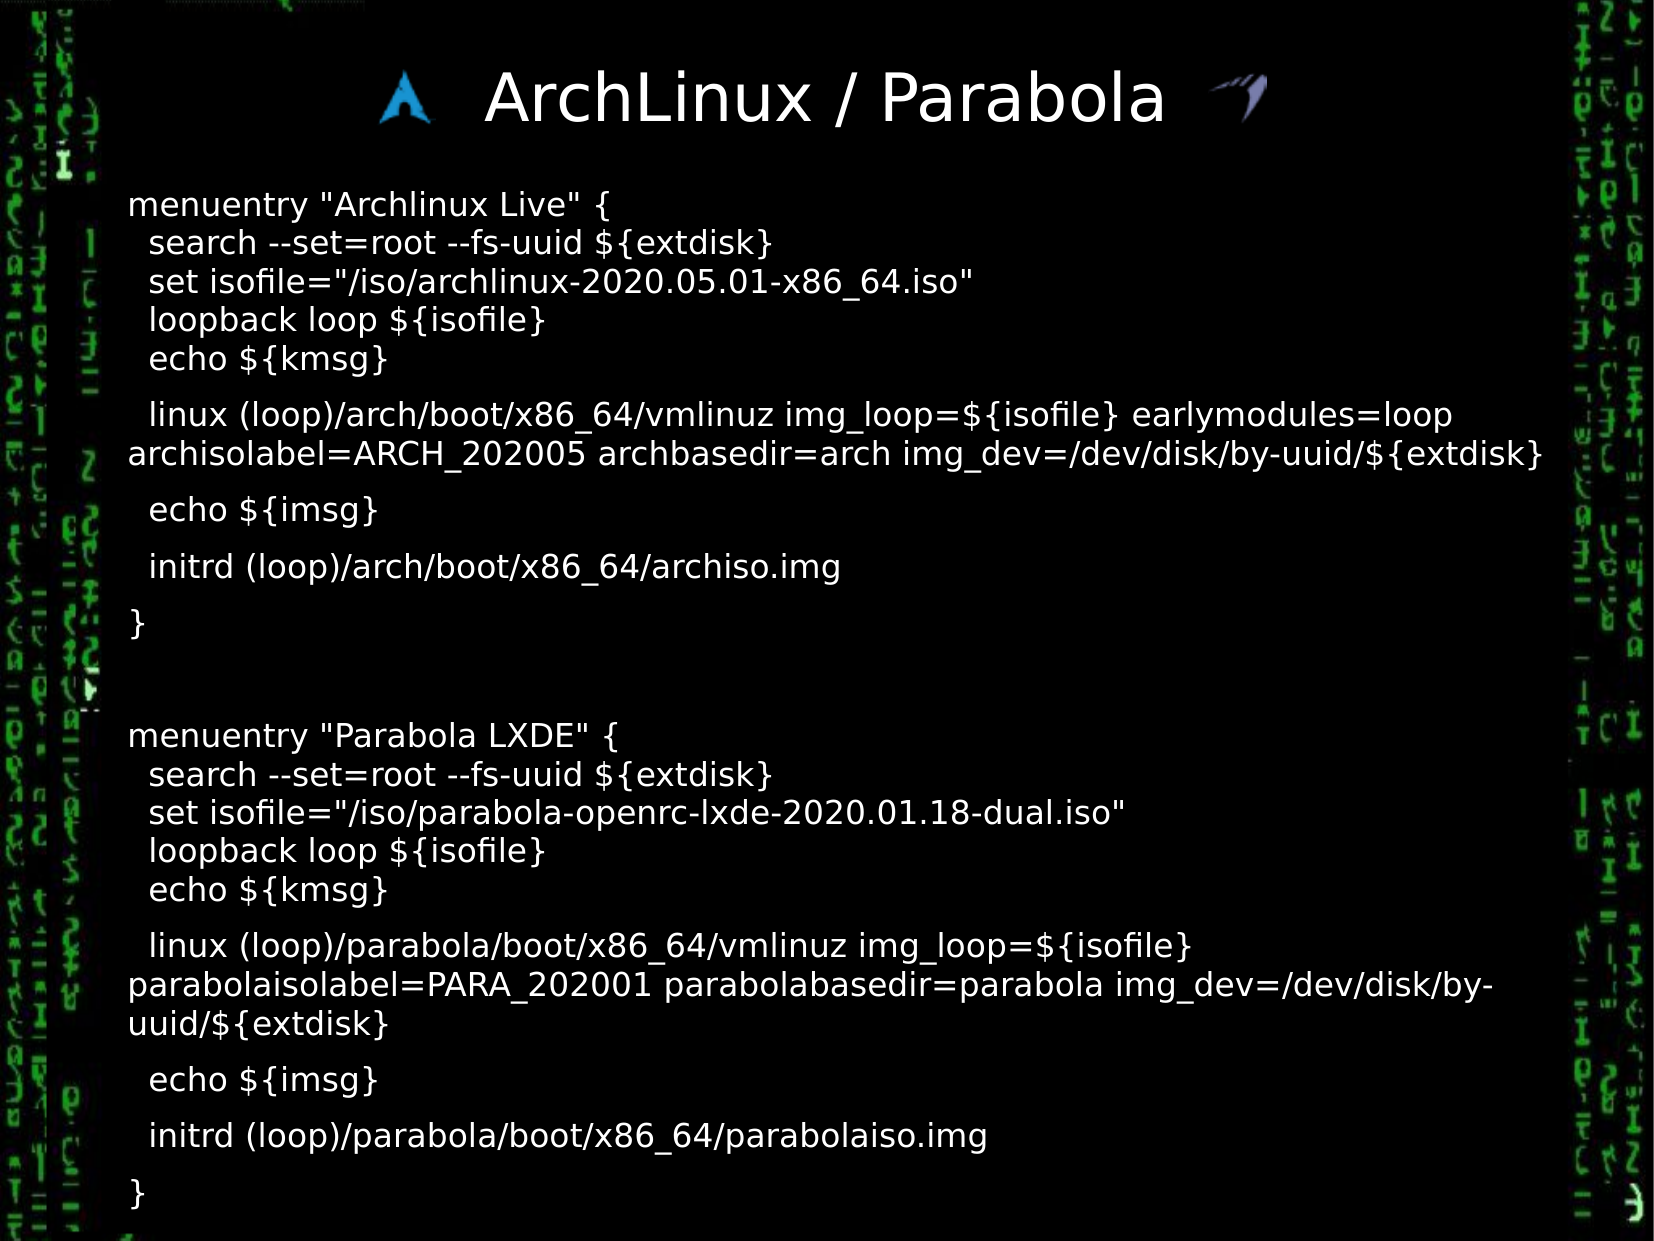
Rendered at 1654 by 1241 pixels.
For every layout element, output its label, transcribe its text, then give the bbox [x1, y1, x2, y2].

list menuentry "Archlinux Live" { search --set=root --fs-uuid ${extdisk} set isofile="/iso/archlinux-2020.05.01-x86_64.iso" loopback loop ${isofile} echo ${kmsg} linux (loop)/arch/boot/x86_64/vmlinuz img_loop=${isofile} earlymodules=loop archisolabel=ARCH_202005 archbasedir=arch img_dev=/dev/disk/by-uuid/${extdisk} echo ${imsg} initrd (loop)/arch/boot/x86_64/archiso.img } menuentry "Parabola LXDE" { search --set=root --fs-uuid ${extdisk} set isofile="/iso/parabola-openrc-lxde-2020.01.18-dual.iso" loopback loop ${isofile} echo ${kmsg} linux (loop)/parabola/boot/x86_64/vmlinuz img_loop=${isofile} parabolaisolabel=PARA_202001 parabolabasedir=parabola img_dev=/dev/disk/by-uuid/${extdisk} echo ${imsg} initrd (loop)/parabola/boot/x86_64/parabolaiso.img } [84, 185, 1570, 1221]
picture [0, 0, 1654, 1241]
title ArchLinux / Parabola [82, 49, 1571, 147]
